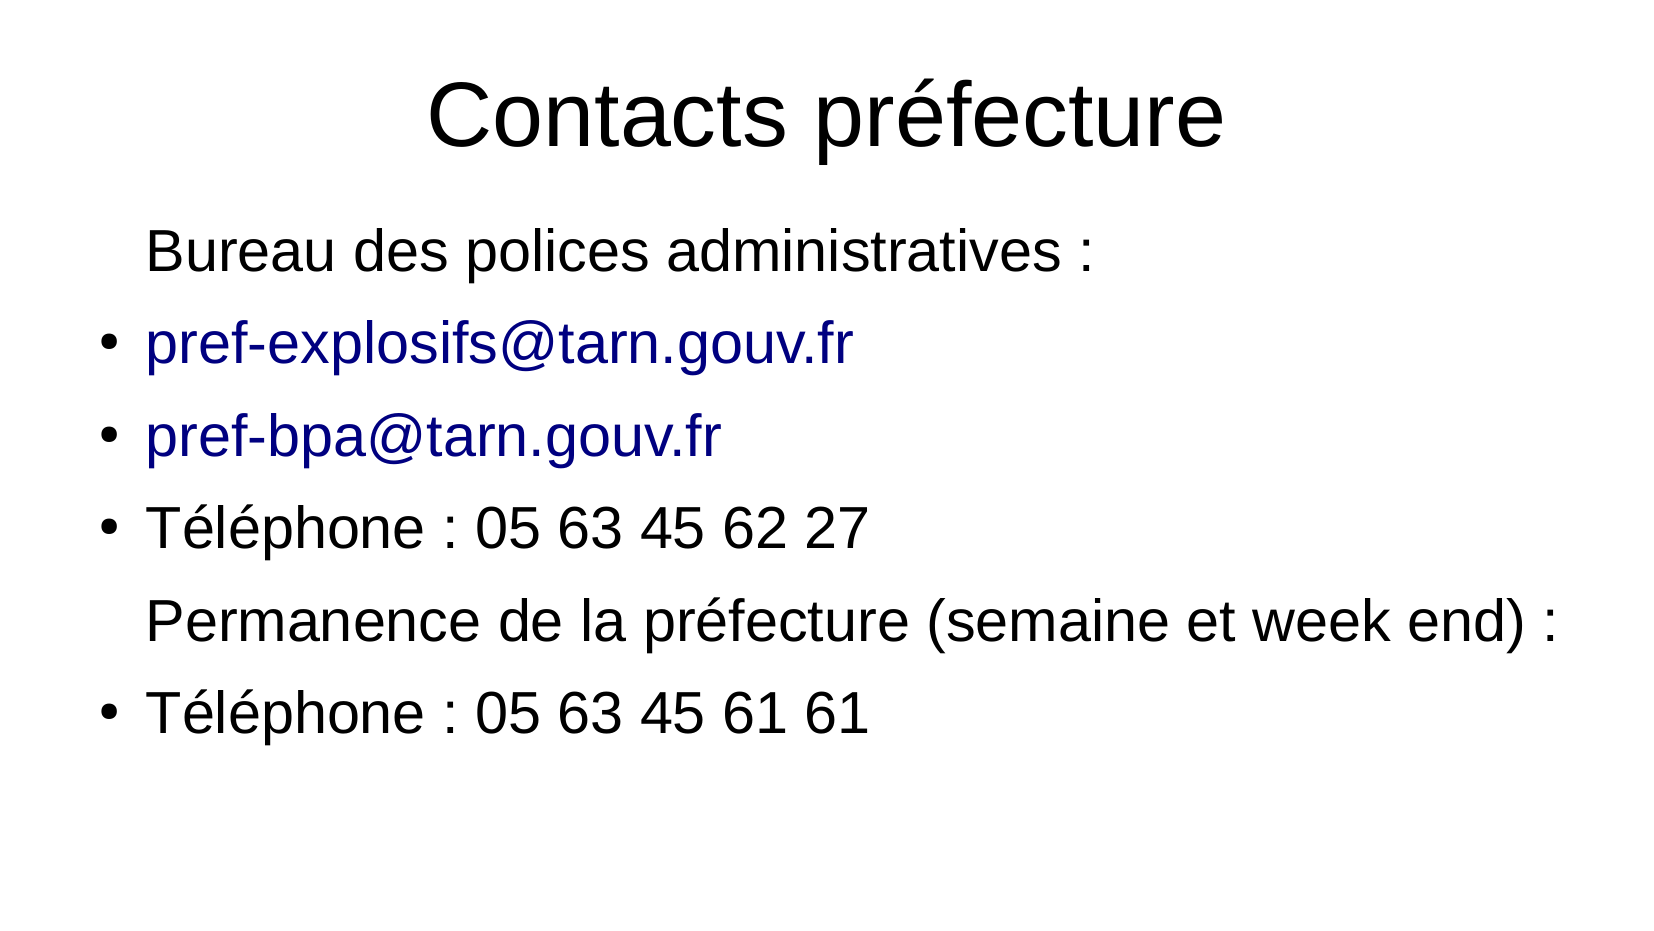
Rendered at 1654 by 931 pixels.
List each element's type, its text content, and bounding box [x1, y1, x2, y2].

list Bureau des polices administratives : pref-explosifs@tarn.gouv.fr pref-bpa@tarn.gouv.fr Téléphone : 05 63 45 62 27 Permanence de la préfecture (semaine et week end) : Téléphone : 05 63 45 61 61 [82, 217, 1571, 758]
title Contacts préfecture [82, 37, 1571, 193]
